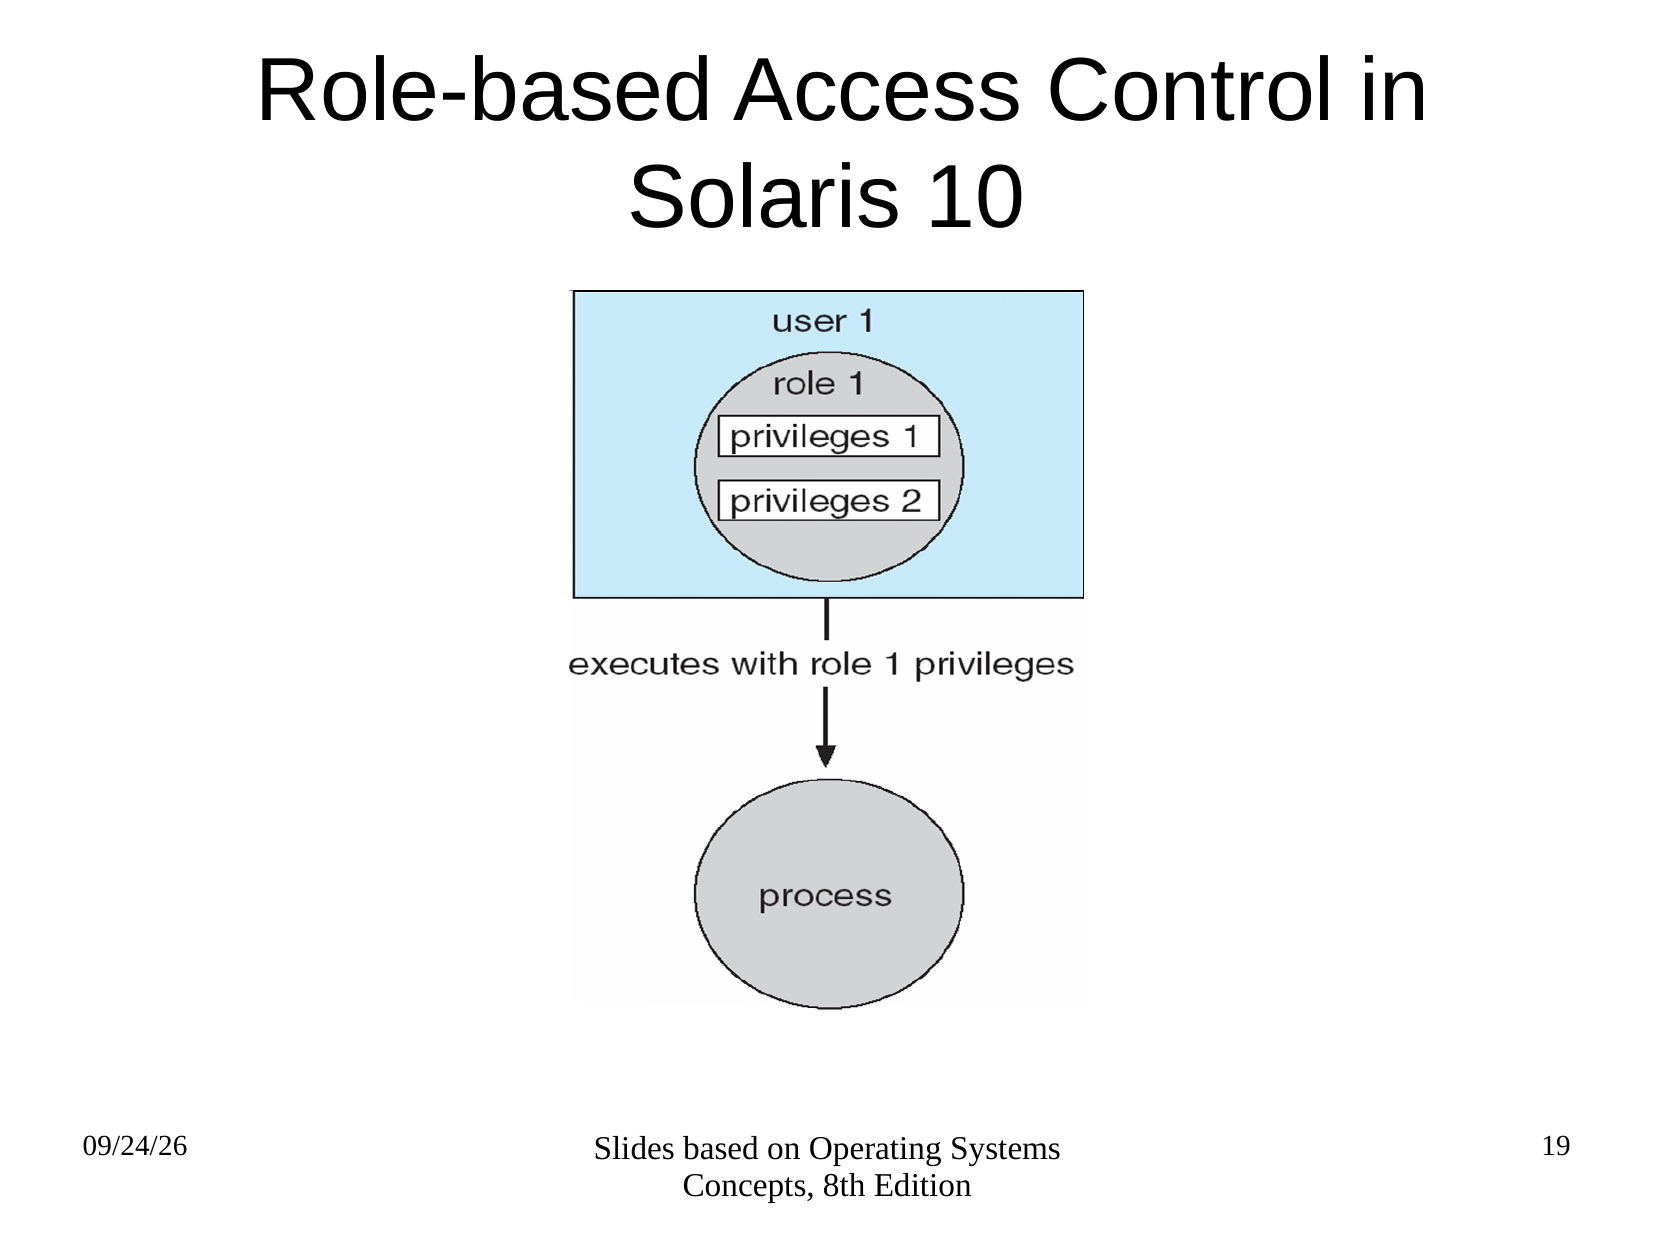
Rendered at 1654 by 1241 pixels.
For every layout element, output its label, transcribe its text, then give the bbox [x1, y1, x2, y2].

title Role-based Access Control in Solaris 10 [82, 20, 1571, 257]
picture [569, 290, 1084, 1010]
